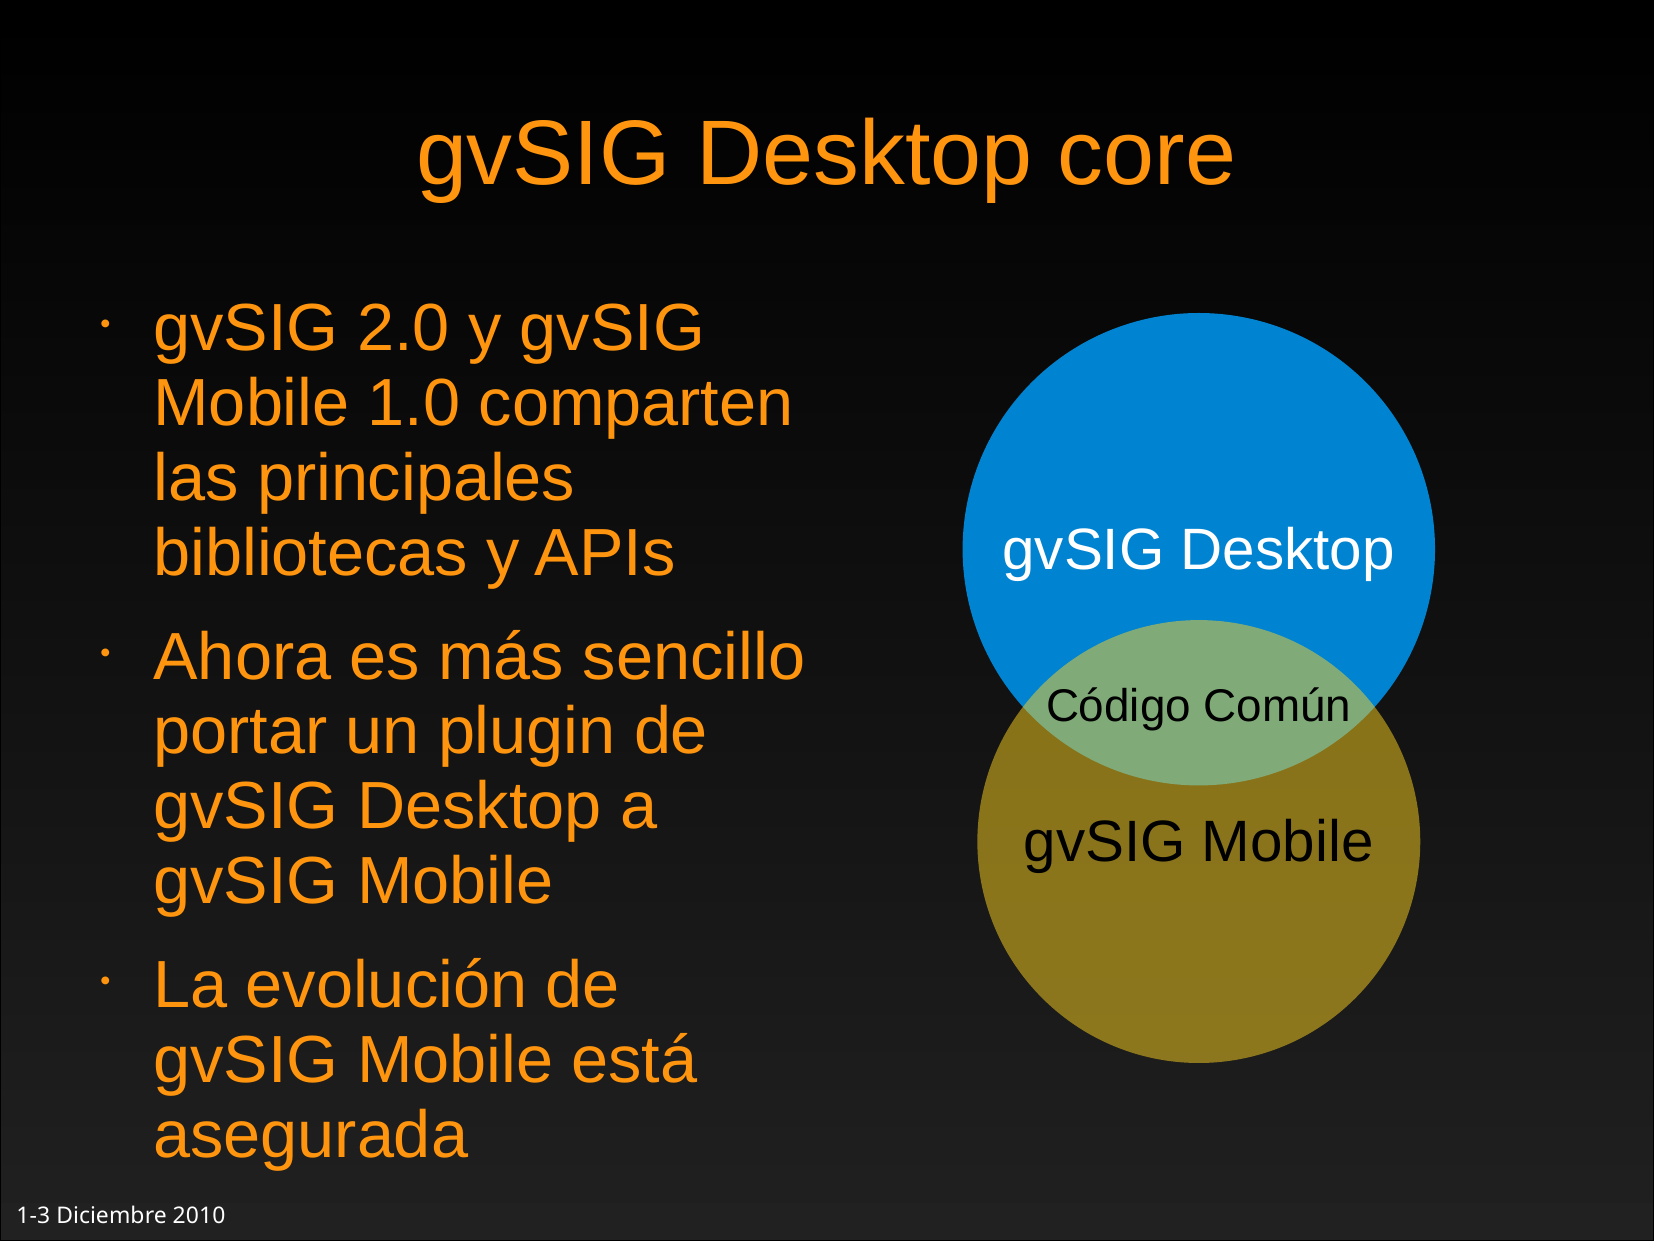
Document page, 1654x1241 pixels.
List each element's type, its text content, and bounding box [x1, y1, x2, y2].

text_box Código Común [1024, 672, 1374, 739]
text_box gvSIG Mobile [1056, 620, 1342, 672]
text_box gvSIG Desktop [962, 312, 1436, 707]
text_box gvSIG Mobile [977, 705, 1421, 1063]
title gvSIG Desktop core [82, 49, 1571, 257]
list gvSIG 2.0 y gvSIG Mobile 1.0 comparten las principales bibliotecas y APIs Ahora es más sencillo portar un plugin de gvSIG Desktop a gvSIG Mobile La evolución de gvSIG Mobile está asegurada [82, 290, 809, 1172]
